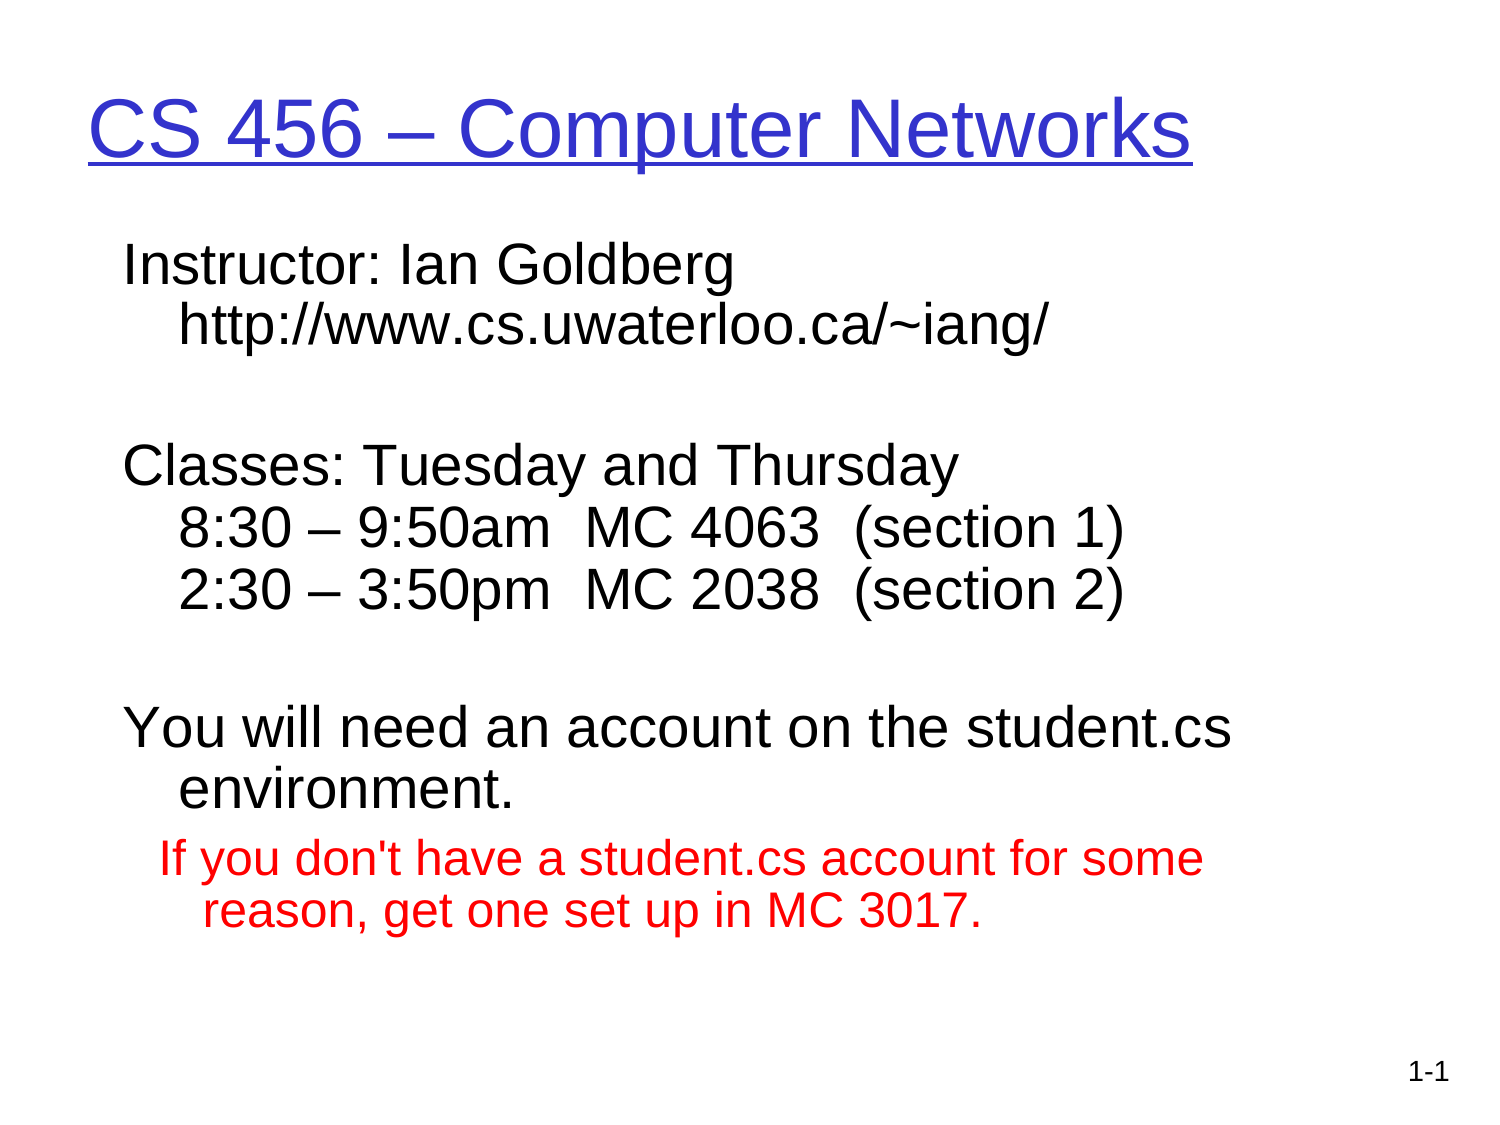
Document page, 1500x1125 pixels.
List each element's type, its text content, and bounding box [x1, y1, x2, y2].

title CS 456 – Computer Networks [87, 37, 1363, 226]
list Instructor: Ian Goldberg http://www.cs.uwaterloo.ca/~iang/ Classes: Tuesday and Thursday 8:30 – 9:50am MC 4063 (section 1) 2:30 – 3:50pm MC 2038 (section 2) You will need an account on the student.cs environment. If you don't have a student.cs account for some reason, get one set up in MC 3017. [87, 236, 1363, 1062]
